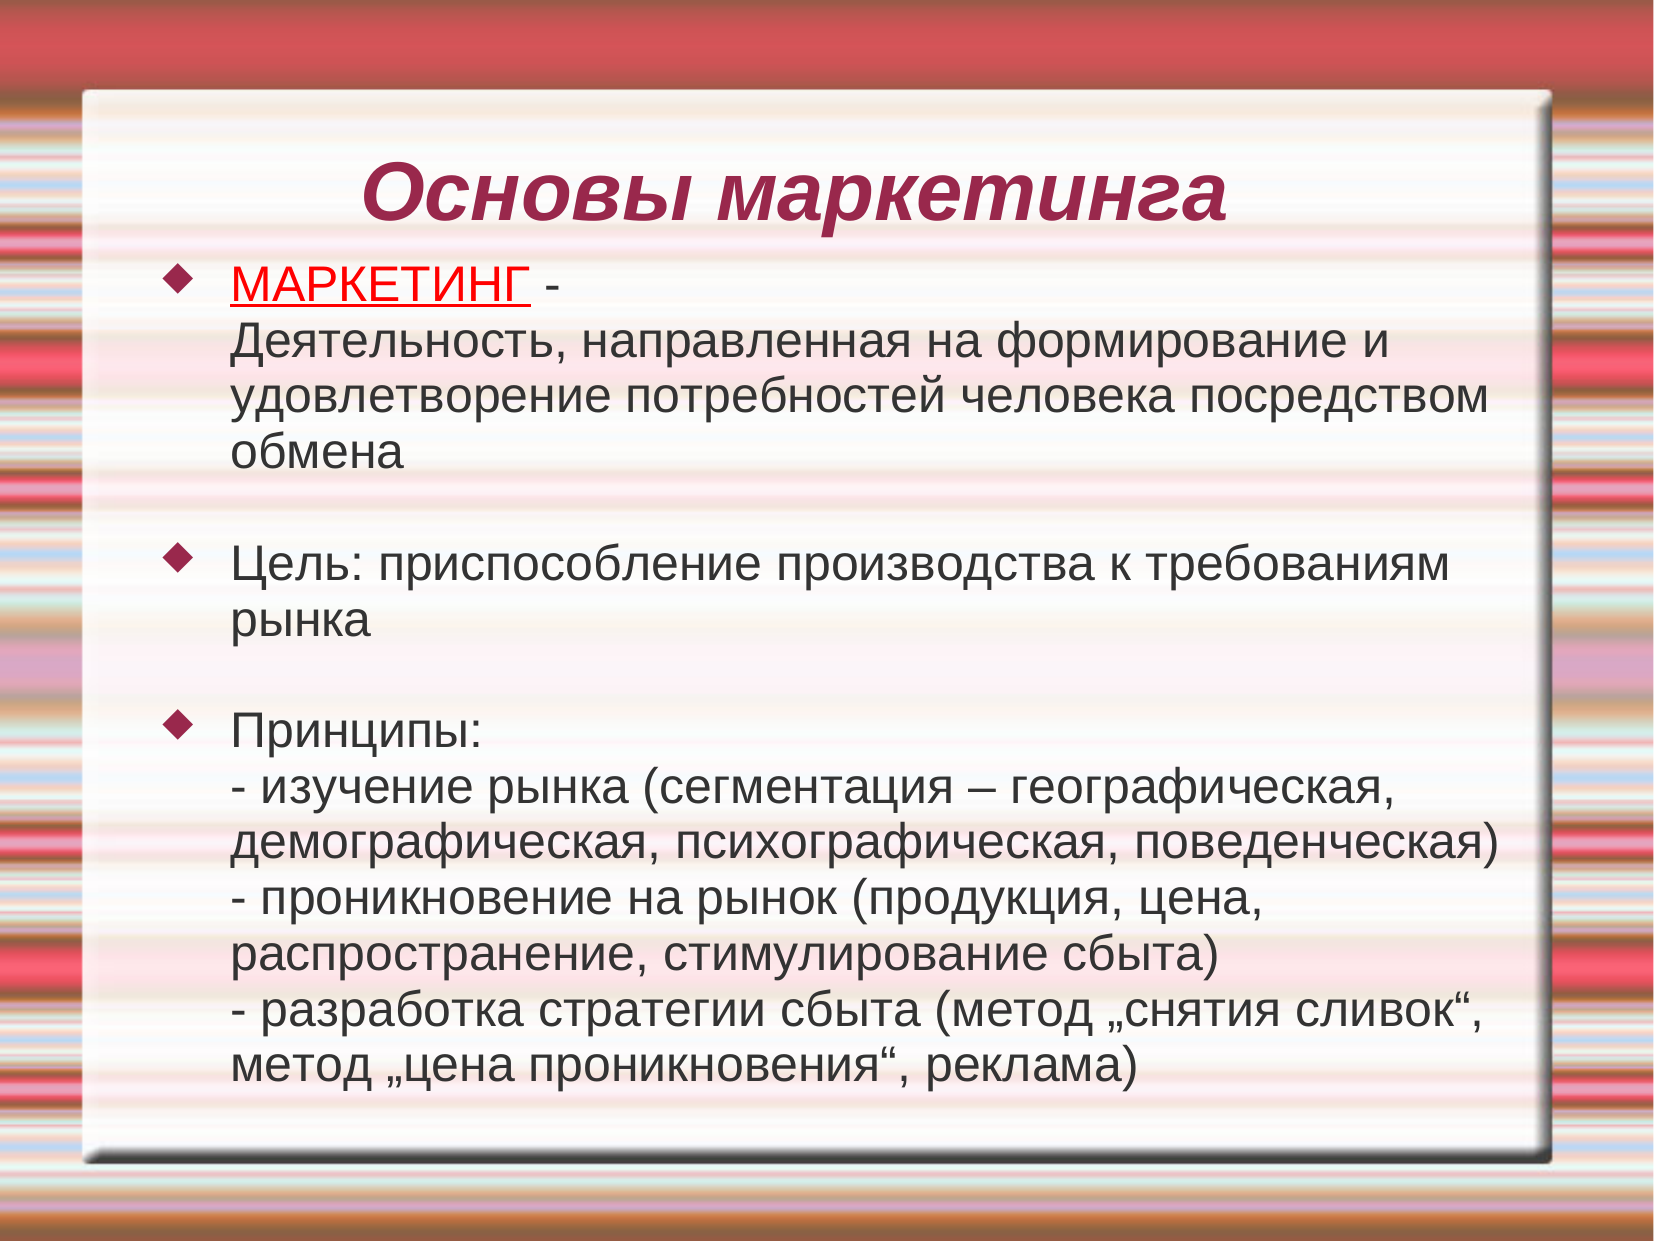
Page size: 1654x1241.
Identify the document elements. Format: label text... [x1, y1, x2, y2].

picture [0, 0, 1654, 1241]
list МАРКЕТИНГ - Деятельность, направленная на формирование и удовлетворение потребностей человека посредством обмена Цель: приспособление производства к требованиям рынка Принципы: - изучение рынка (сегментация – географическая, демографическая, психографическая, поведенческая) - проникновение на рынок (продукция, цена, распространение, стимулирование сбыта) - разработка стратегии сбыта (метод „снятия сливок“, метод „цена проникновения“, реклама) [147, 256, 1529, 1093]
title Основы маркетинга [88, 88, 1501, 296]
